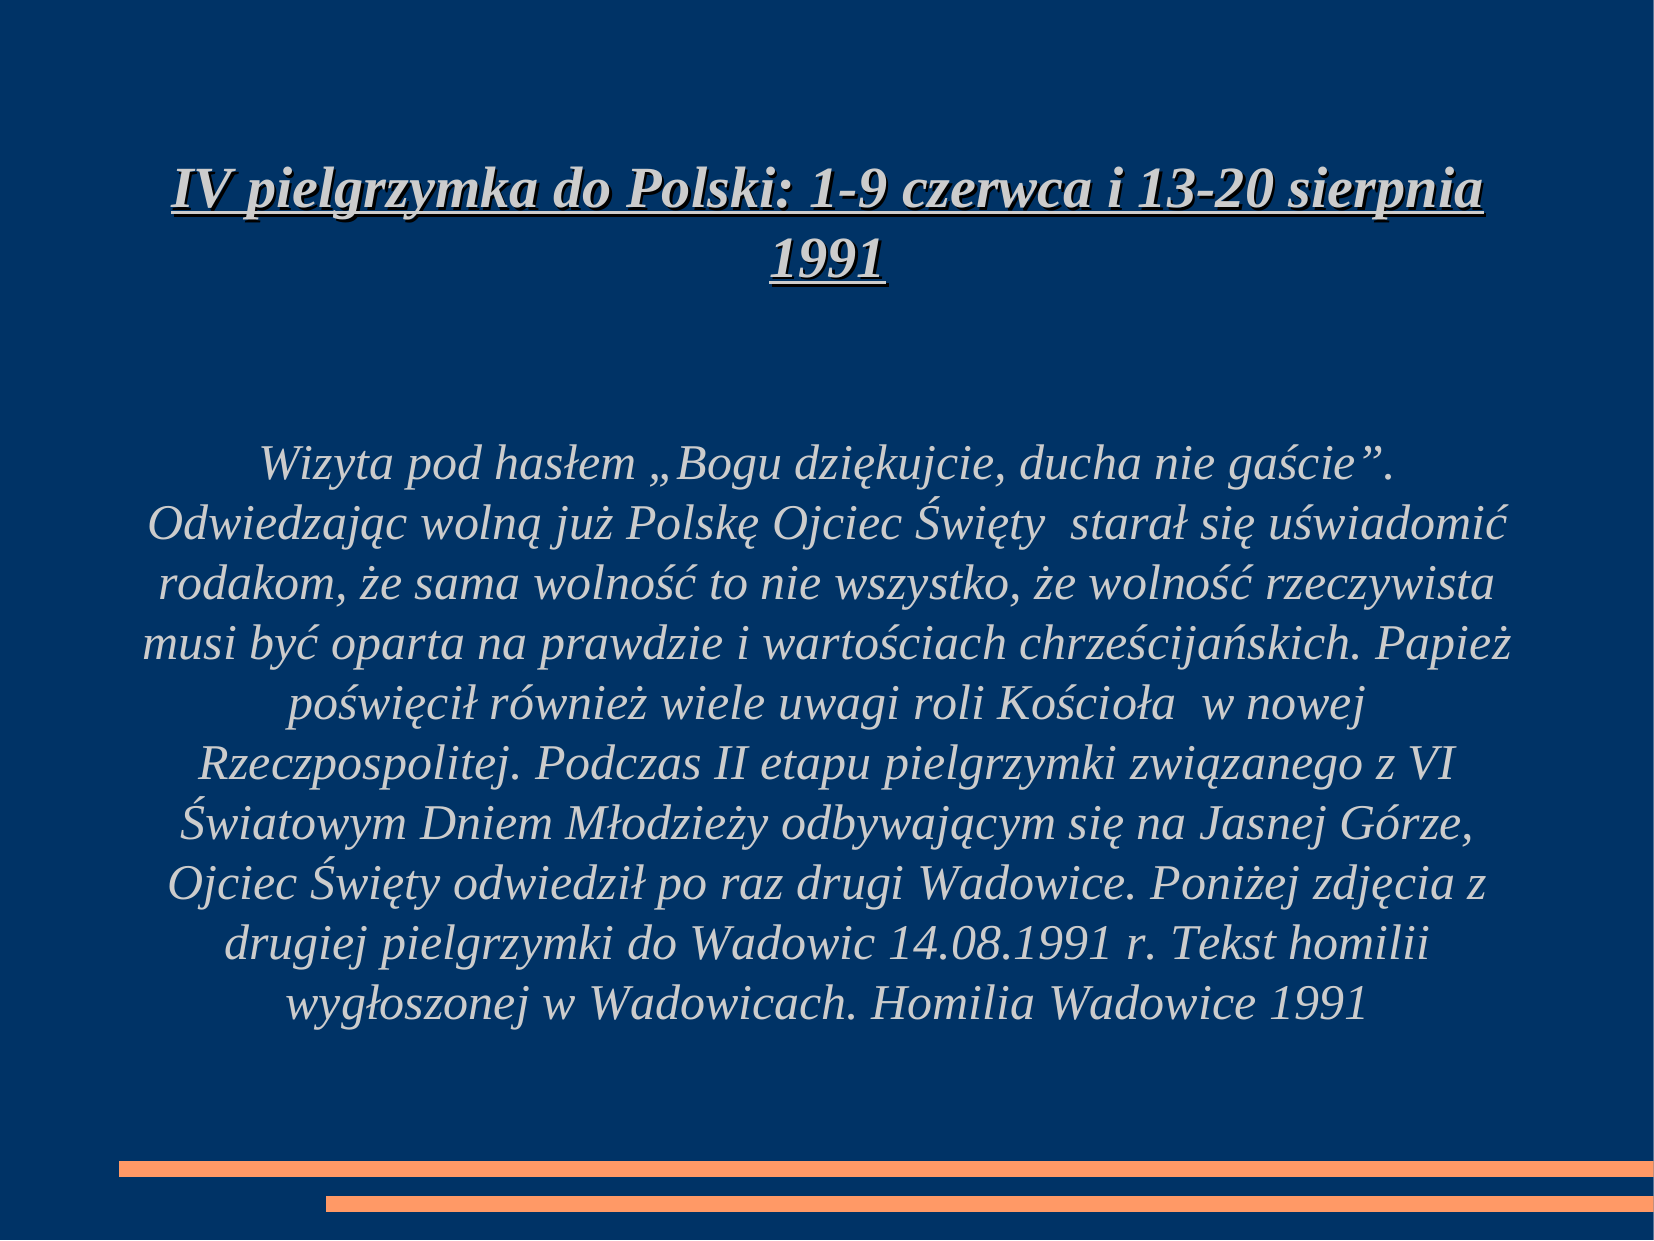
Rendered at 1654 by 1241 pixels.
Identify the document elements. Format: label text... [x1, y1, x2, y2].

subtitle IV pielgrzymka do Polski: 1-9 czerwca i 13-20 sierpnia 1991 Wizyta pod hasłem „Bogu dziękujcie, ducha nie gaście”. Odwiedzając wolną już Polskę Ojciec Święty starał się uświadomić rodakom, że sama wolność to nie wszystko, że wolność rzeczywista musi być oparta na prawdzie i wartościach chrześcijańskich. Papież poświęcił również wiele uwagi roli Kościoła w nowej Rzeczpospolitej. Podczas II etapu pielgrzymki związanego z VI Światowym Dniem Młodzieży odbywającym się na Jasnej Górze, Ojciec Święty odwiedził po raz drugi Wadowice. Poniżej zdjęcia z drugiej pielgrzymki do Wadowic 14.08.1991 r. Tekst homilii wygłoszonej w Wadowicach. Homilia Wadowice 1991 [121, 46, 1534, 1132]
